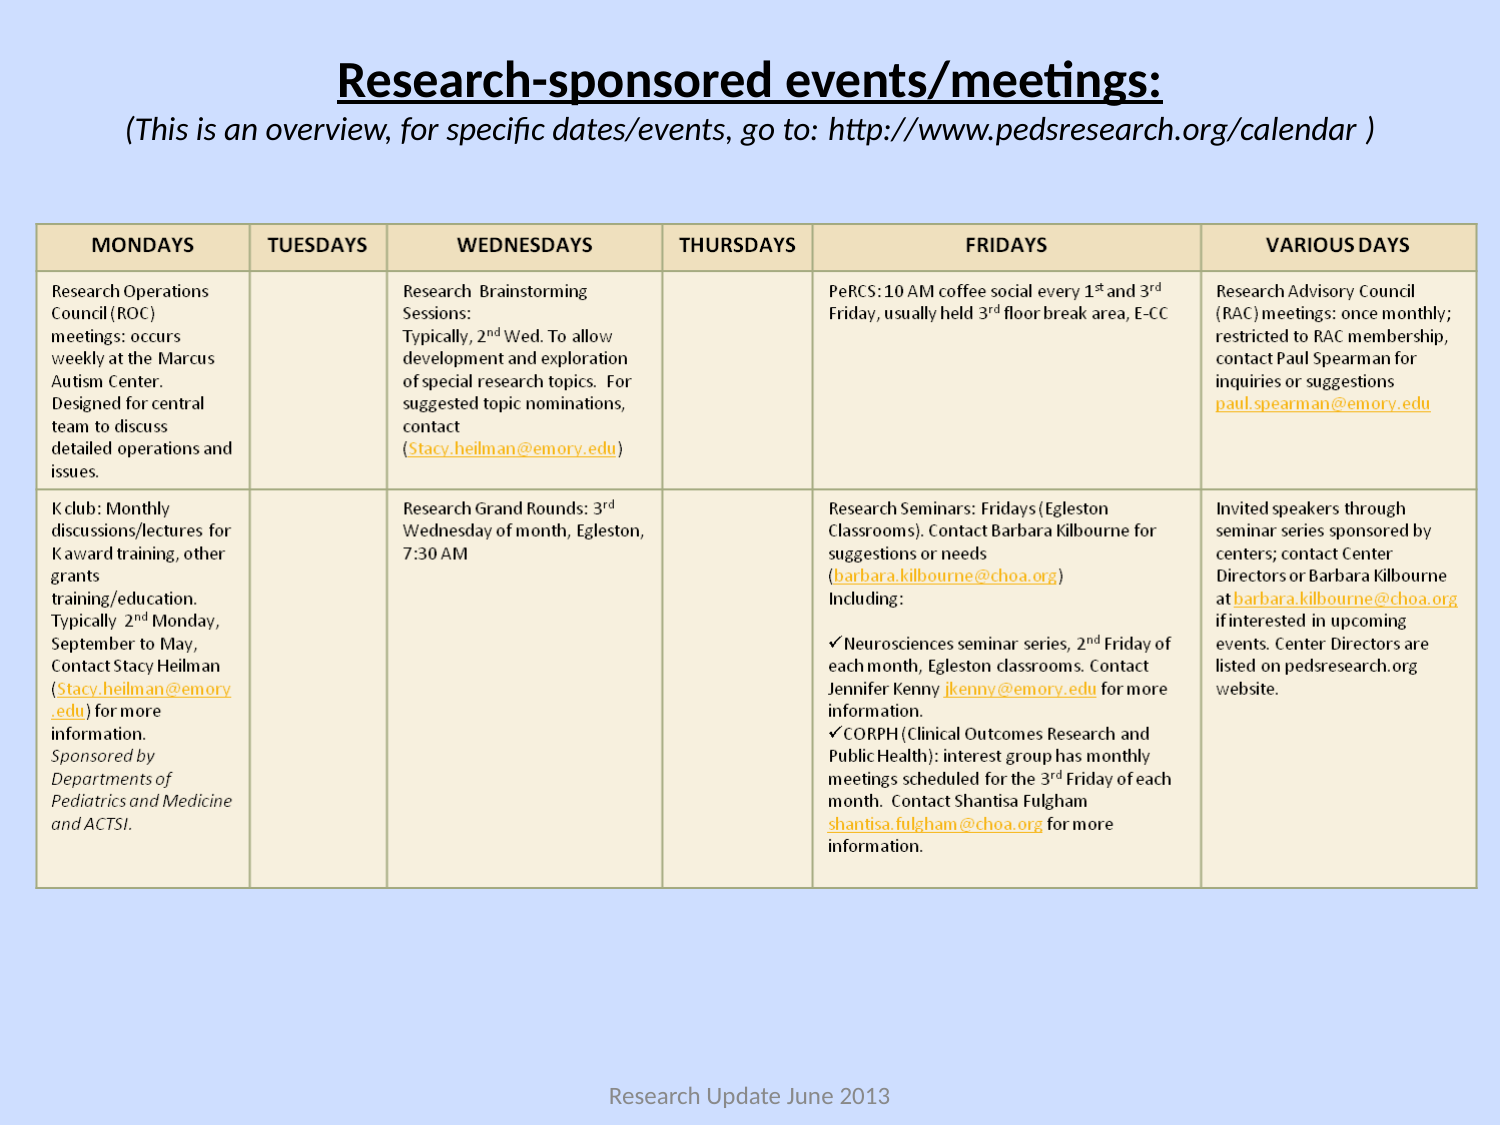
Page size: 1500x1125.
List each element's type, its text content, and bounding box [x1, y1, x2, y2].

picture [25, 213, 1488, 901]
text_box Research Update June 2013 [512, 1065, 988, 1125]
title Research-sponsored events/meetings: (This is an overview, for specific dates/events, go to: http://www.pedsresearch.org/calendar ) [75, 37, 1426, 138]
